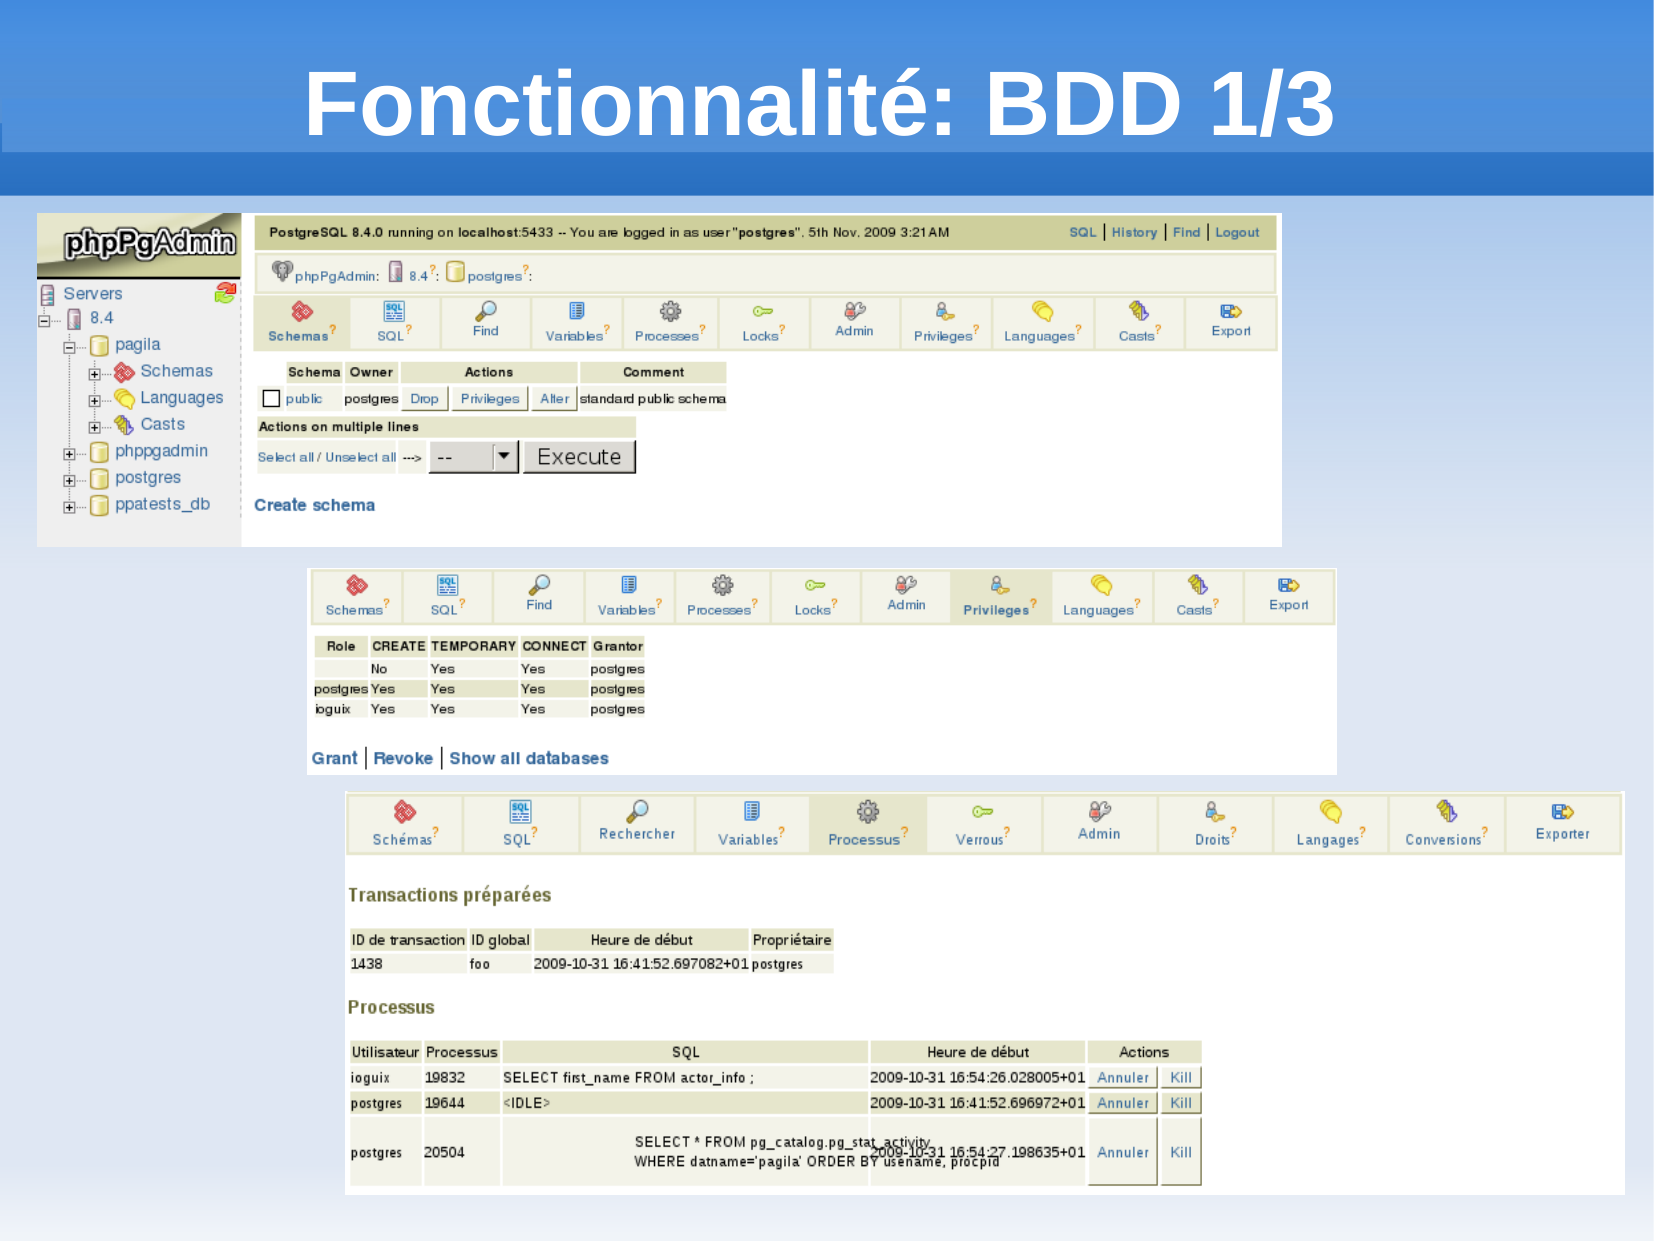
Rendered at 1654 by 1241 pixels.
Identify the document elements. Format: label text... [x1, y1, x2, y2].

picture [0, 0, 1654, 1241]
title Fonctionnalité: BDD 1/3 [76, 7, 1565, 200]
